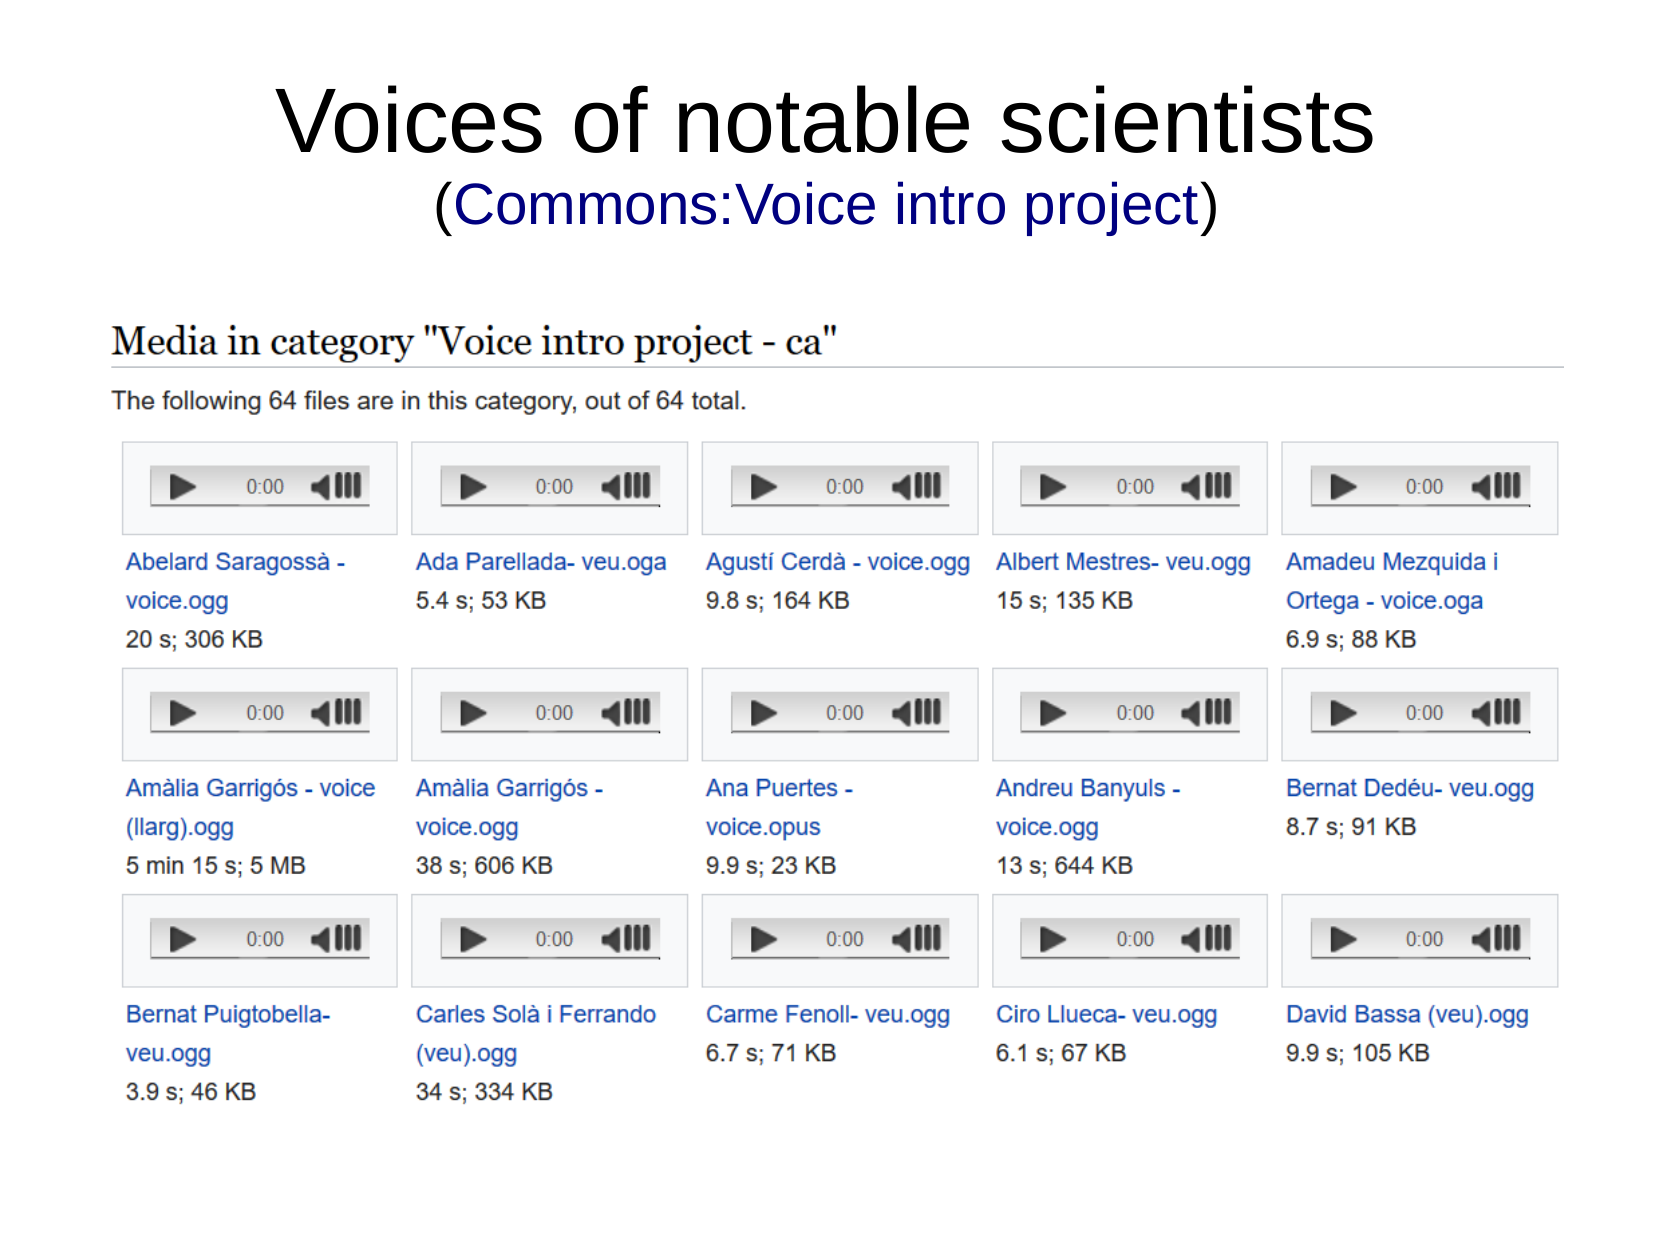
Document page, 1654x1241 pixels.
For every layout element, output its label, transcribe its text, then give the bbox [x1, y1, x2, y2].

title Voices of notable scientists (Commons:Voice intro project) [82, 49, 1571, 257]
picture [90, 293, 1564, 1119]
